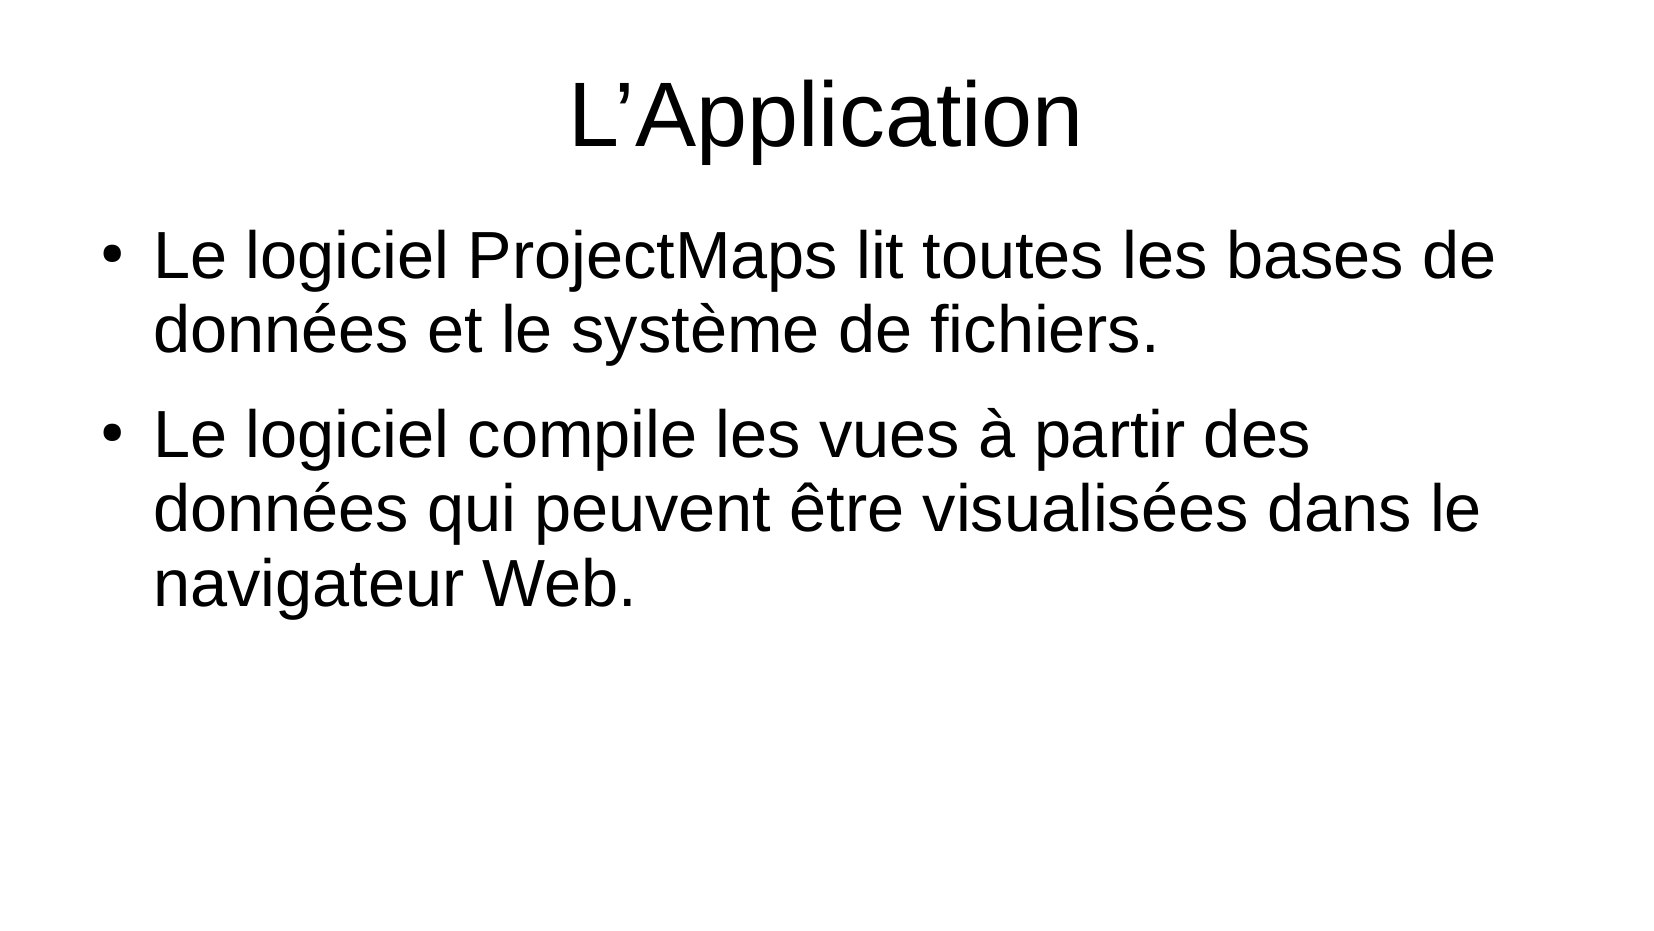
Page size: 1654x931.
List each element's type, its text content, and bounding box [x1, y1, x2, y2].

title L’Application [82, 37, 1571, 193]
text_box [82, 217, 1571, 758]
